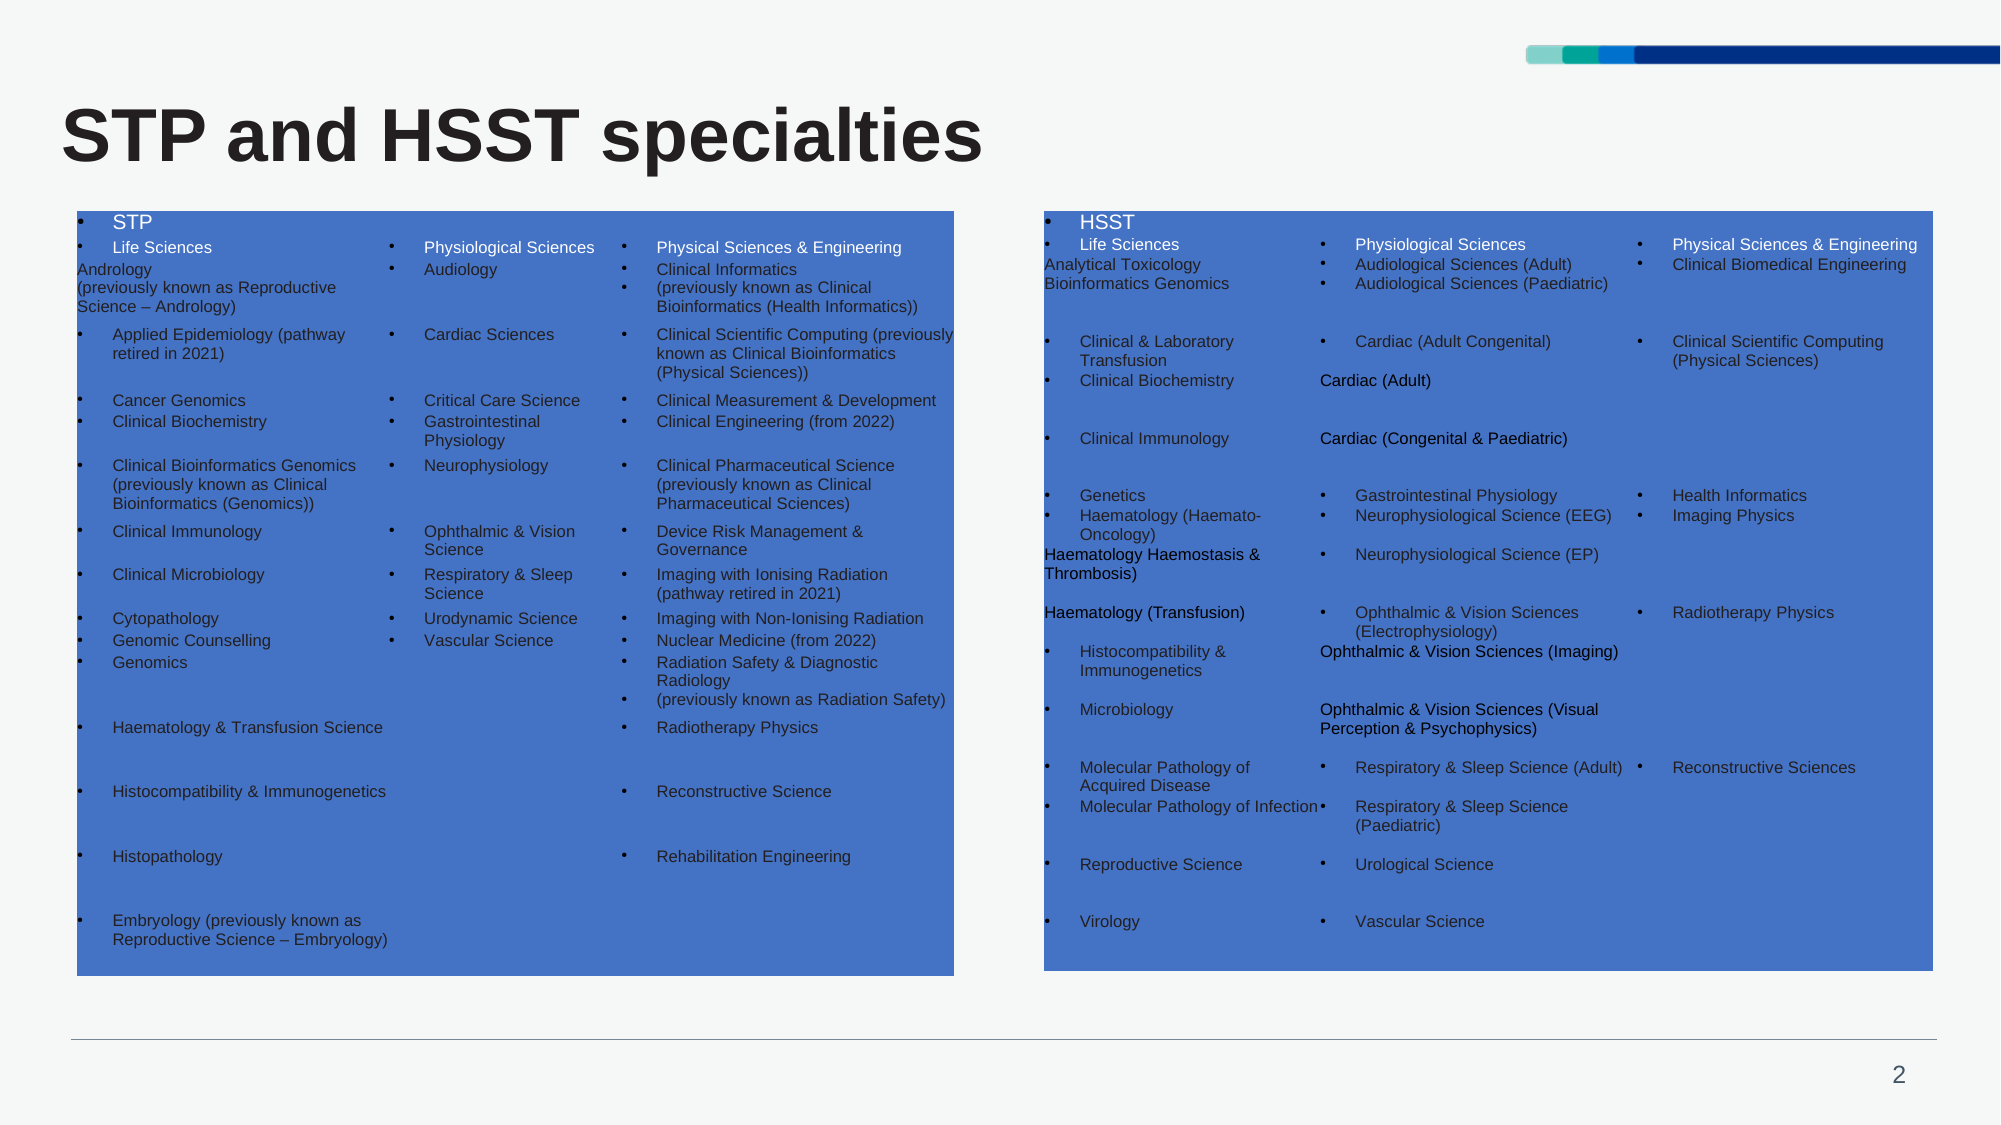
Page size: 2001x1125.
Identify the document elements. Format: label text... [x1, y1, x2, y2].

table_cell Haematology (Haemato-Oncology) [1044, 506, 1320, 546]
table_cell Physical Sciences & Engineering [621, 238, 954, 260]
table_cell [1637, 912, 1933, 971]
table_cell Histocompatibility & Immunogenetics [77, 783, 389, 847]
table_cell Clinical & Laboratory Transfusion [1044, 332, 1320, 371]
table_cell Clinical Biomedical Engineering [1637, 255, 1933, 274]
table_cell Cancer Genomics [77, 391, 389, 413]
table_cell Audiological Sciences (Adult) [1320, 255, 1637, 274]
table_cell [389, 783, 621, 847]
table_cell Cytopathology [77, 609, 389, 631]
table_cell Cardiac (Adult) [1320, 371, 1637, 429]
table_cell Ophthalmic & Vision Sciences (Electrophysiology) [1320, 603, 1637, 642]
table_cell Clinical Biochemistry [77, 413, 389, 456]
table_cell Radiotherapy Physics [1637, 603, 1933, 642]
table_cell Haematology & Transfusion Science [77, 718, 389, 783]
table_cell Andrology (previously known as Reproductive Science – Andrology) [77, 260, 389, 325]
table_cell Physical Sciences & Engineering [1637, 235, 1933, 255]
table_cell Respiratory & Sleep Science [389, 566, 621, 609]
table_header STP [77, 211, 954, 238]
table_cell [1637, 546, 1933, 603]
table_cell Rehabilitation Engineering [621, 847, 954, 911]
table_cell Life Sciences [77, 238, 389, 260]
table_cell Genomics [77, 653, 389, 718]
table_cell Imaging with Ionising Radiation (pathway retired in 2021) [621, 566, 954, 609]
table_cell Clinical Scientific Computing (previously known as Clinical Bioinformatics (Physical Sciences)) [621, 325, 954, 391]
table_cell Radiotherapy Physics [621, 718, 954, 783]
table_cell Haematology (Transfusion) [1044, 603, 1320, 642]
table_cell Histocompatibility & Immunogenetics [1044, 642, 1320, 700]
table_cell Analytical Toxicology [1044, 255, 1320, 274]
table_cell Clinical Pharmaceutical Science (previously known as Clinical Pharmaceutical Sciences) [621, 456, 954, 522]
table_cell Imaging Physics [1637, 506, 1933, 546]
table_cell Clinical Immunology [77, 522, 389, 566]
table_cell Ophthalmic & Vision Sciences (Visual Perception & Psychophysics) [1320, 700, 1637, 758]
table_cell Respiratory & Sleep Science (Adult) [1320, 758, 1637, 797]
table_cell Ophthalmic & Vision Science [389, 522, 621, 566]
table_cell Cardiac Sciences [389, 325, 621, 391]
table_cell [389, 653, 621, 718]
table_cell Applied Epidemiology (pathway retired in 2021) [77, 325, 389, 391]
table_cell Clinical Biochemistry [1044, 371, 1320, 429]
table_cell [621, 911, 954, 976]
table_cell Ophthalmic & Vision Sciences (Imaging) [1320, 642, 1637, 700]
table_cell [1637, 274, 1933, 332]
table_cell Genetics [1044, 487, 1320, 506]
table_cell Neurophysiology [389, 456, 621, 522]
table_cell [389, 847, 621, 911]
table_cell Gastrointestinal Physiology [1320, 487, 1637, 506]
table_cell Histopathology [77, 847, 389, 911]
table_cell [389, 911, 621, 976]
table_cell [1637, 700, 1933, 758]
table_cell Reconstructive Science [621, 783, 954, 847]
table_cell Neurophysiological Science (EEG) [1320, 506, 1637, 546]
table_header HSST [1044, 211, 1933, 235]
table_cell Clinical Immunology [1044, 429, 1320, 487]
table_cell [1637, 429, 1933, 487]
table_cell Audiological Sciences (Paediatric) [1320, 274, 1637, 332]
table_cell Imaging with Non-Ionising Radiation [621, 609, 954, 631]
table_cell Microbiology [1044, 700, 1320, 758]
table_cell Clinical Microbiology [77, 566, 389, 609]
table_cell [1637, 371, 1933, 429]
table_cell Clinical Scientific Computing (Physical Sciences) [1637, 332, 1933, 371]
table_cell Respiratory & Sleep Science (Paediatric) [1320, 797, 1637, 855]
table_cell Haematology Haemostasis & Thrombosis) [1044, 546, 1320, 603]
table_cell Reproductive Science [1044, 855, 1320, 912]
table_cell Embryology (previously known as Reproductive Science – Embryology) [77, 911, 389, 976]
title STP and HSST specialties [61, 68, 1933, 210]
table_cell Health Informatics [1637, 487, 1933, 506]
table_cell Cardiac (Congenital & Paediatric) [1320, 429, 1637, 487]
table_cell Life Sciences [1044, 235, 1320, 255]
table_cell Gastrointestinal Physiology [389, 413, 621, 456]
table_cell Vascular Science [389, 631, 621, 653]
table_cell Vascular Science [1320, 912, 1637, 971]
table_cell Nuclear Medicine (from 2022) [621, 631, 954, 653]
table_cell Cardiac (Adult Congenital) [1320, 332, 1637, 371]
table_cell Clinical Measurement & Development [621, 391, 954, 413]
table_cell Bioinformatics Genomics [1044, 274, 1320, 332]
table_cell Device Risk Management & Governance [621, 522, 954, 566]
table_cell Urodynamic Science [389, 609, 621, 631]
table_cell Critical Care Science [389, 391, 621, 413]
table_cell Clinical Engineering (from 2022) [621, 413, 954, 456]
table_cell Clinical Informatics (previously known as Clinical Bioinformatics (Health Informatics)) [621, 260, 954, 325]
table_cell Clinical Bioinformatics Genomics (previously known as Clinical Bioinformatics (Genomics)) [77, 456, 389, 522]
table_cell Physiological Sciences [1320, 235, 1637, 255]
table_cell Urological Science [1320, 855, 1637, 912]
table_cell Reconstructive Sciences [1637, 758, 1933, 797]
table_cell [1637, 855, 1933, 912]
table_cell Genomic Counselling [77, 631, 389, 653]
table_cell [1637, 642, 1933, 700]
table_cell [389, 718, 621, 783]
table_cell Molecular Pathology of Acquired Disease [1044, 758, 1320, 797]
table_cell Virology [1044, 912, 1320, 971]
table_cell Neurophysiological Science (EP) [1320, 546, 1637, 603]
table_cell [1637, 797, 1933, 855]
table_cell Radiation Safety & Diagnostic Radiology (previously known as Radiation Safety) [621, 653, 954, 718]
table_cell Audiology [389, 260, 621, 325]
table_cell Physiological Sciences [389, 238, 621, 260]
table_cell Molecular Pathology of Infection [1044, 797, 1320, 855]
